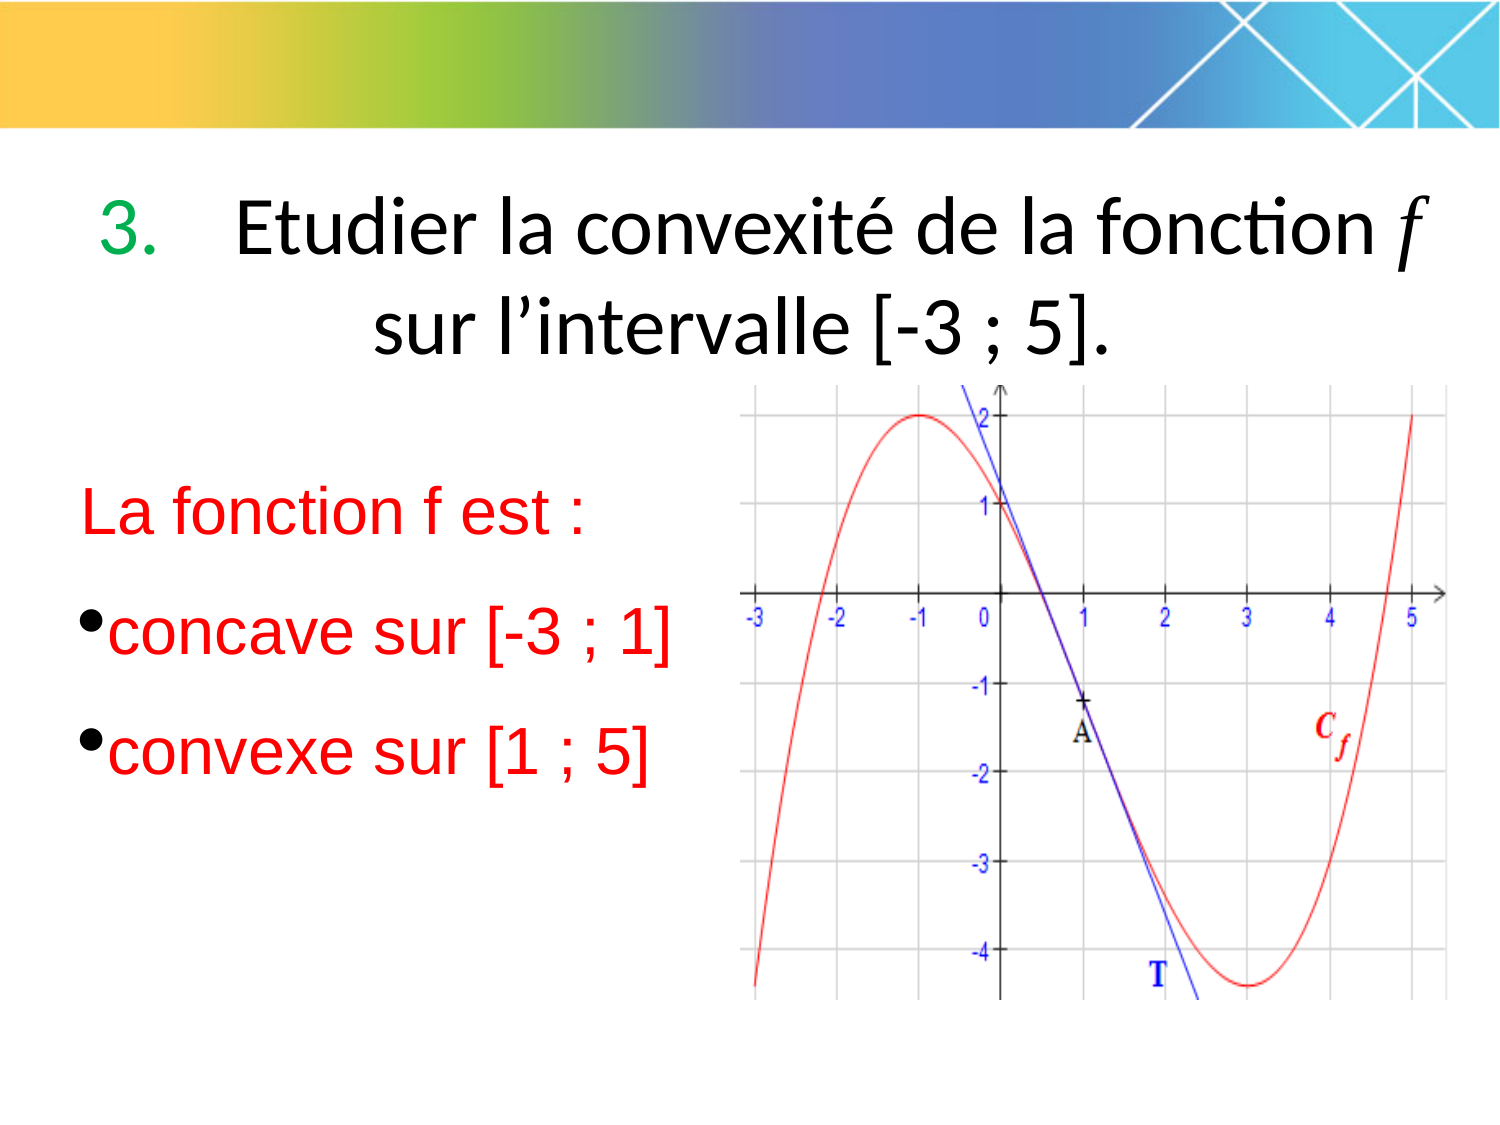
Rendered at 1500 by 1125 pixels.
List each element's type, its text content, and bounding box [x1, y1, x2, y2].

title Etudier la convexité de la fonction f sur l’intervalle [-3 ; 5]. [82, 164, 1500, 362]
text_box La fonction f est : concave sur [-3 ; 1] convexe sur [1 ; 5] [64, 420, 727, 800]
picture [740, 385, 1449, 1000]
